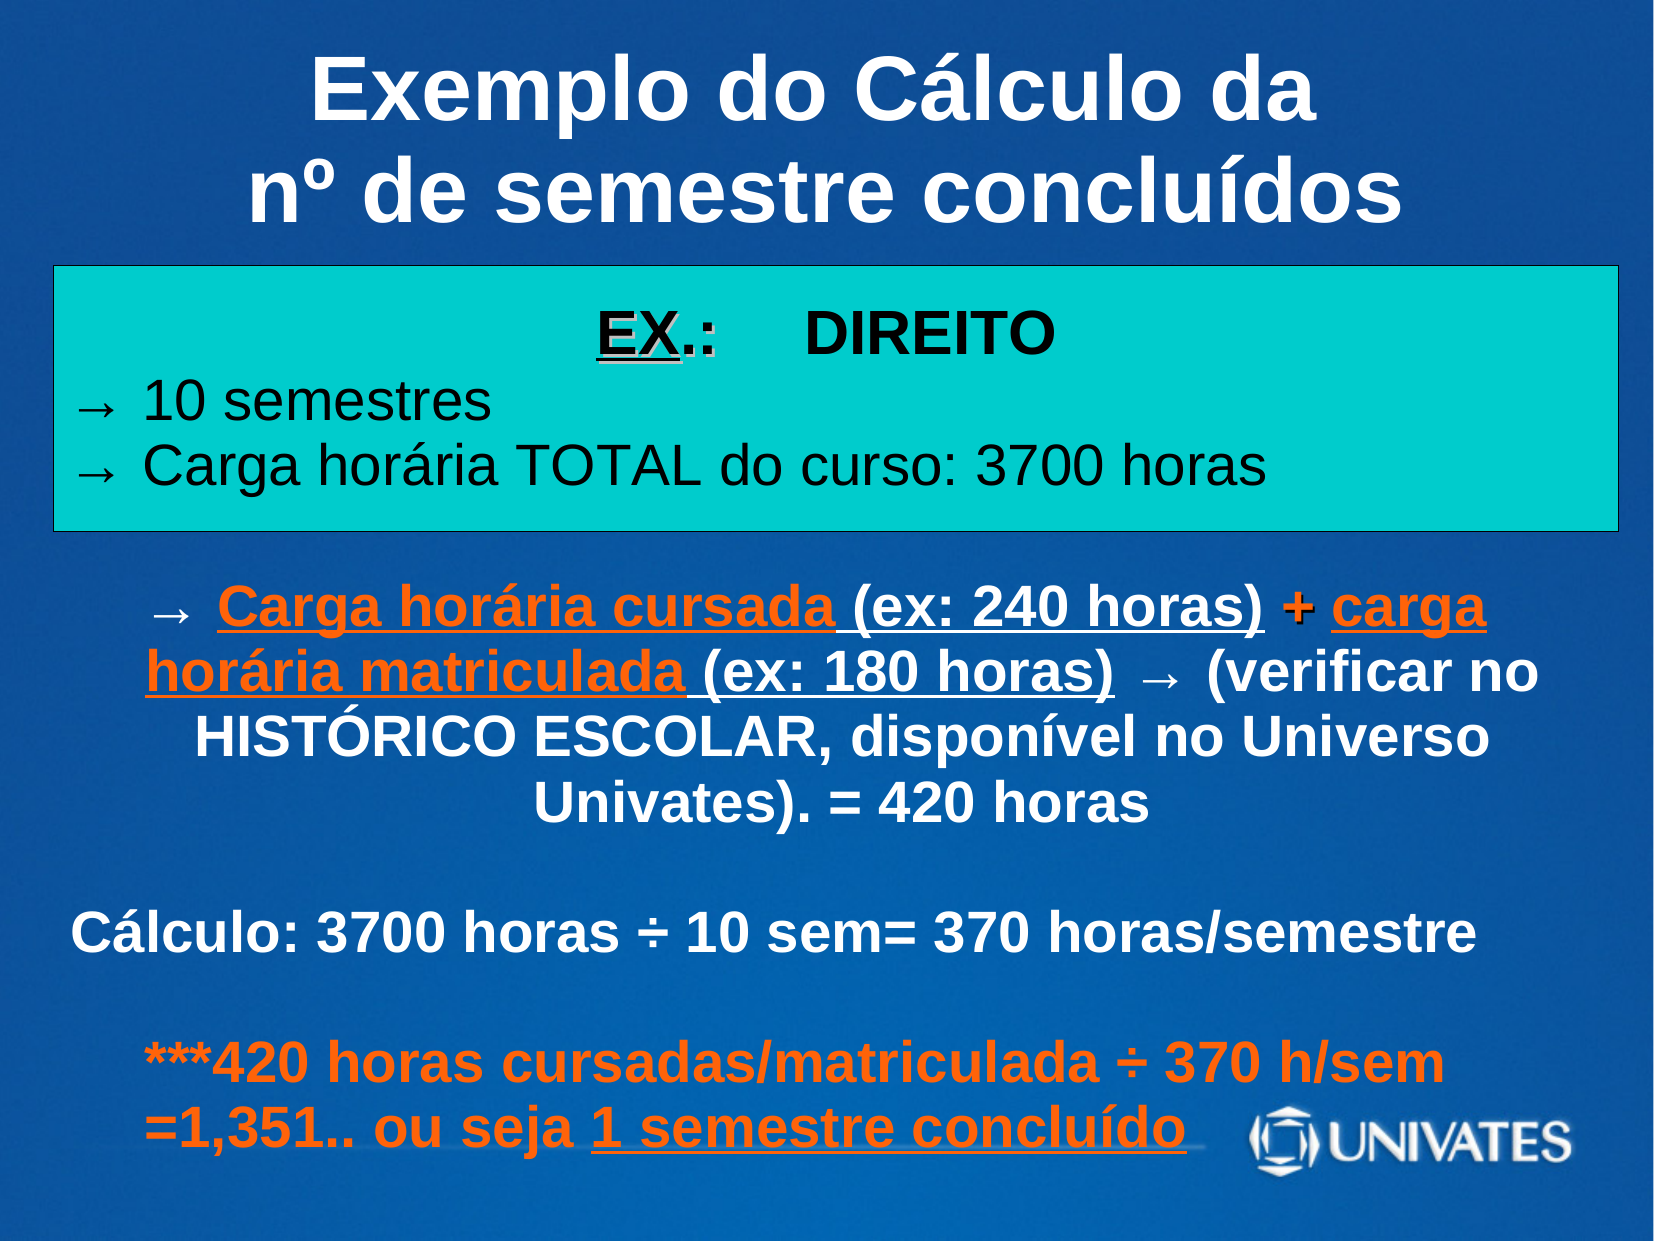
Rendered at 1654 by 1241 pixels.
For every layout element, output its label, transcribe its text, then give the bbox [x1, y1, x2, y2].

title Exemplo do Cálculo da nº de semestre concluídos [82, 37, 1571, 245]
picture [0, 0, 1654, 1241]
subtitle → Carga horária cursada (ex: 240 horas) + carga horária matriculada (ex: 180 horas) → (verificar no HISTÓRICO ESCOLAR, disponível no Universo Univates). = 420 horas Cálculo: 3700 horas ÷ 10 sem= 370 horas/semestre ***420 horas cursadas/matriculada ÷ 370 h/sem =1,351.. ou seja 1 semestre concluído [70, 574, 1559, 1241]
text_box EX.: DIREITO → 10 semestres → Carga horária TOTAL do curso: 3700 horas [53, 265, 1619, 532]
